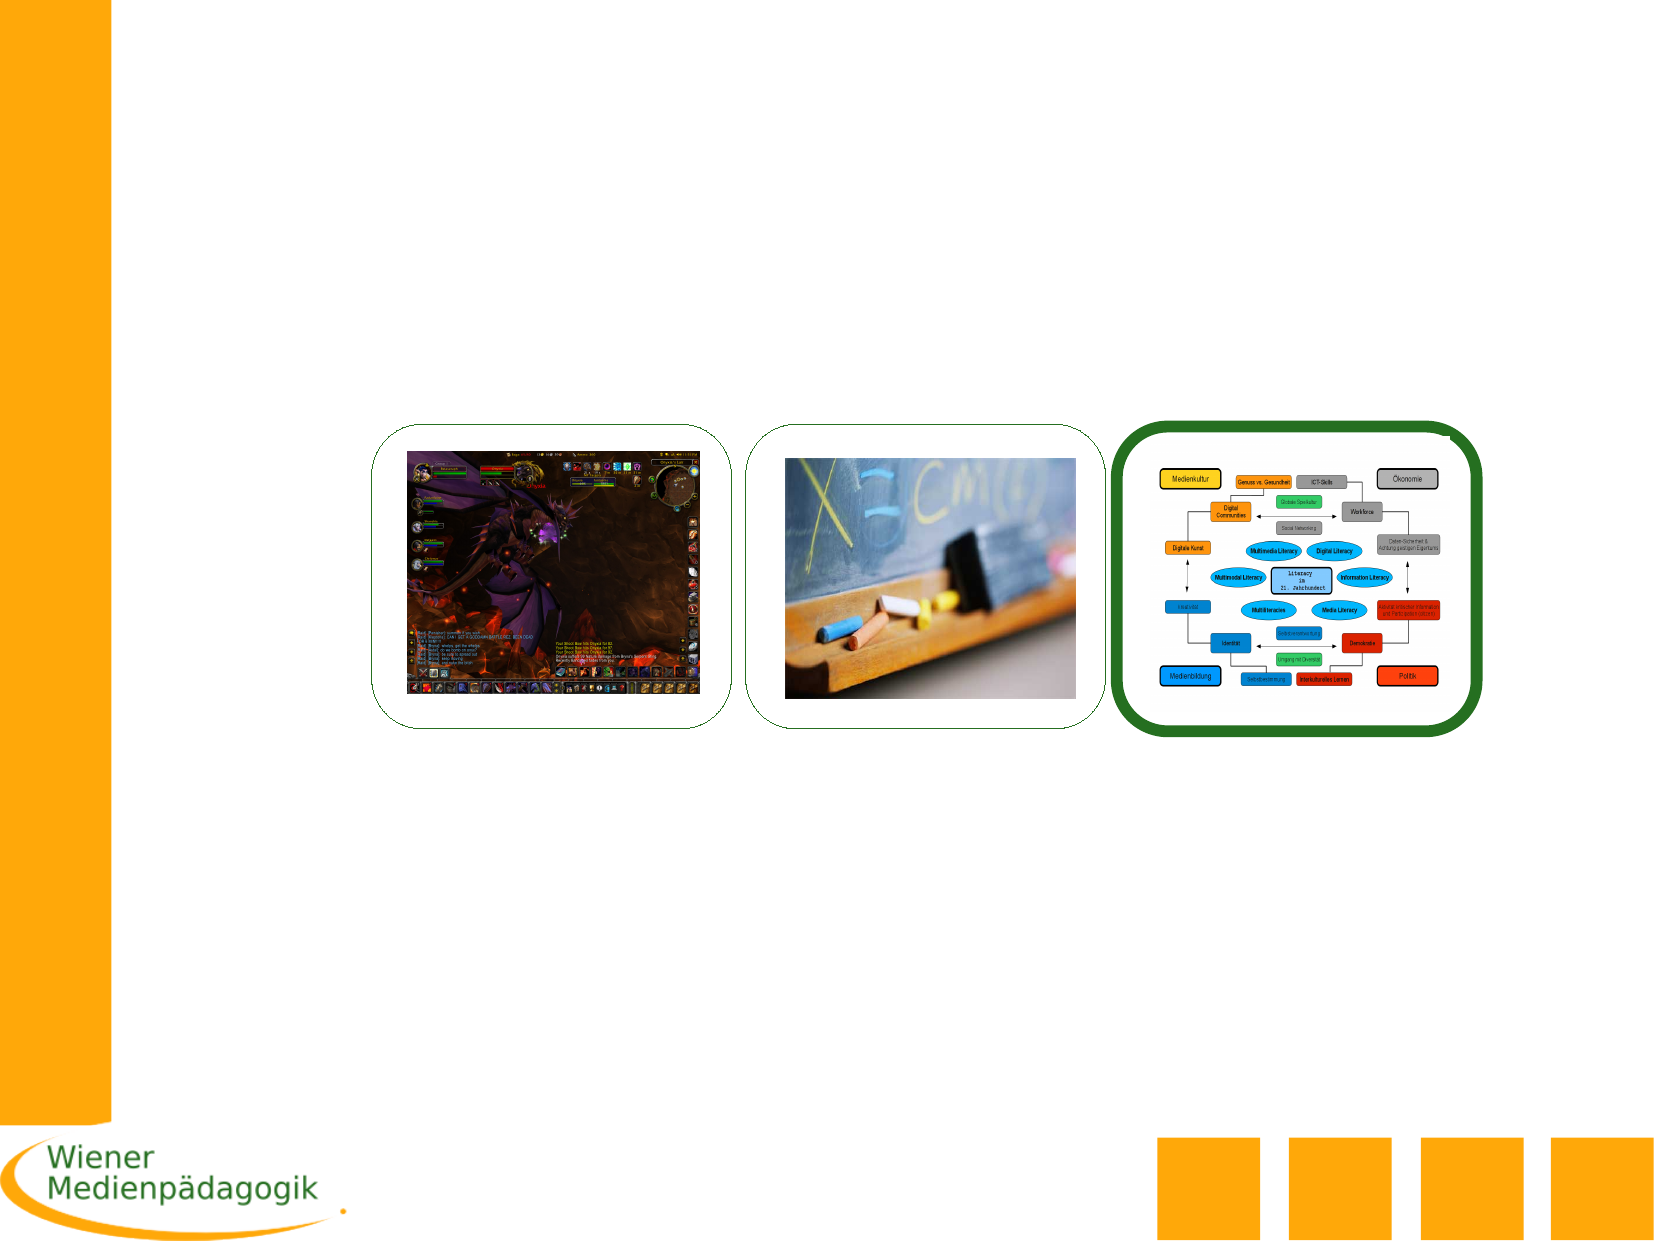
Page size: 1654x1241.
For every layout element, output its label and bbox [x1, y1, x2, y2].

picture [1150, 436, 1450, 712]
picture [785, 458, 1076, 699]
picture [407, 451, 700, 694]
picture [0, 1114, 398, 1241]
